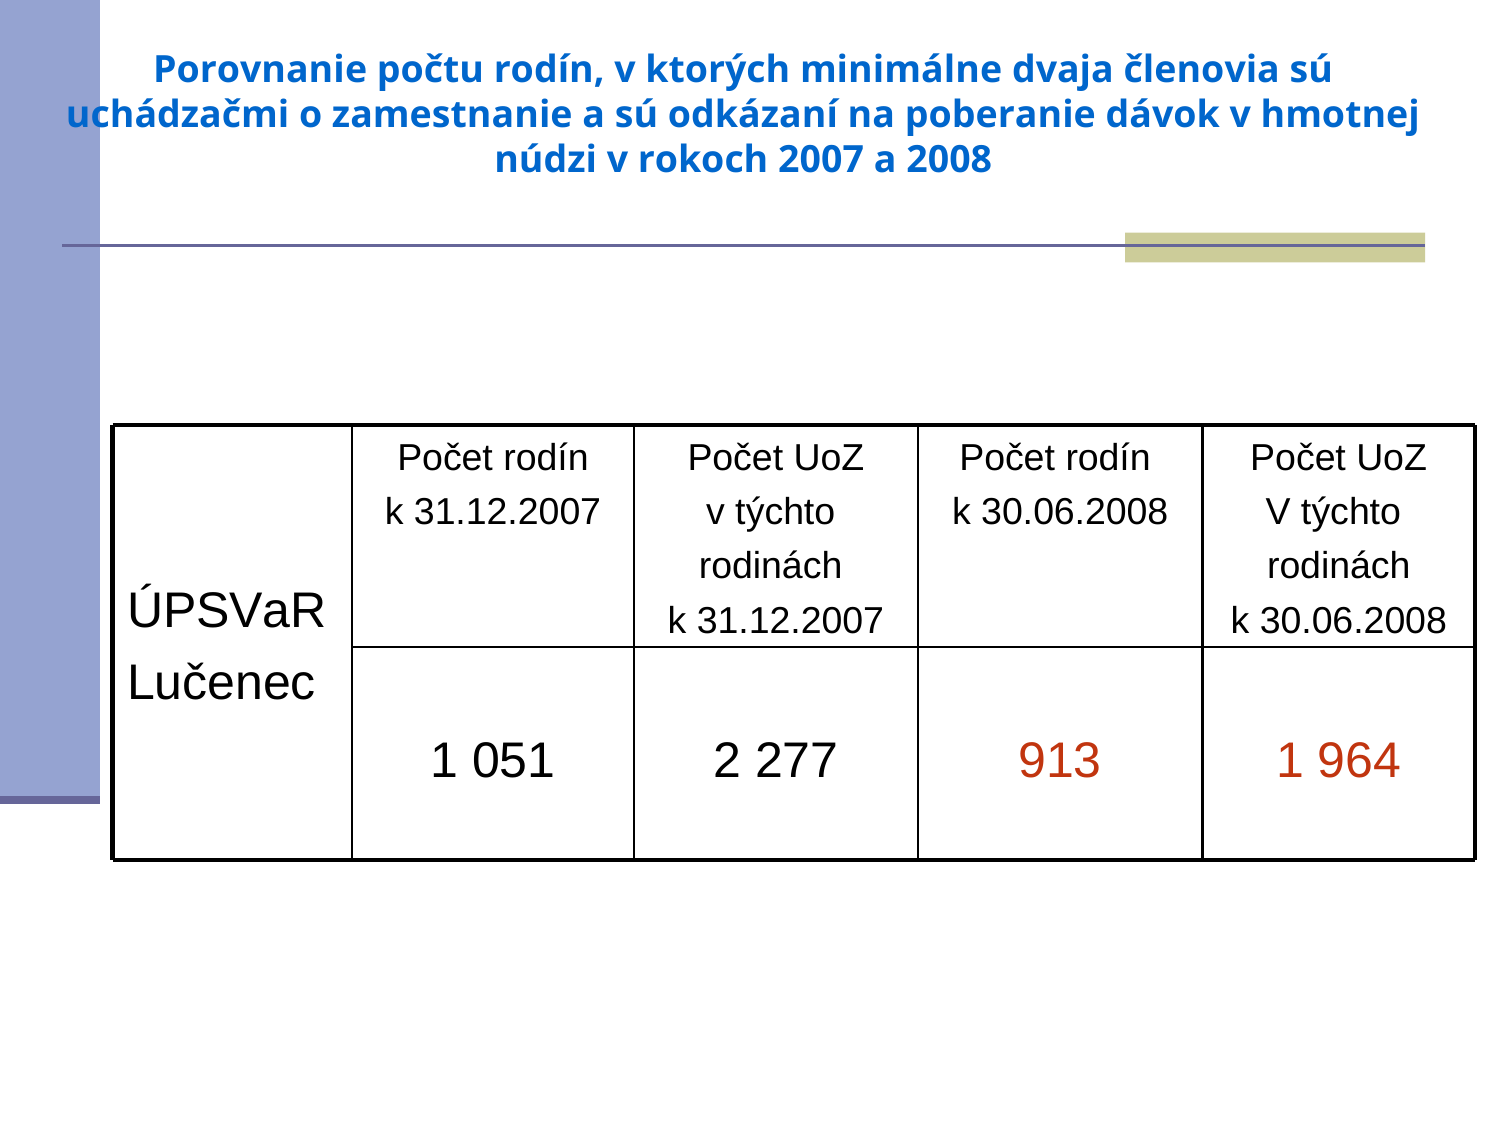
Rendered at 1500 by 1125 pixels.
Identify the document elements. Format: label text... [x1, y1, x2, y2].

text_box Počet rodín k 31.12.2007 [353, 427, 633, 646]
text_box Porovnanie počtu rodín, v ktorých minimálne dvaja členovia sú uchádzačmi o zamestnanie a sú odkázaní na poberanie dávok v hmotnej núdzi v rokoch 2007 a 2008 [49, 37, 1438, 188]
text_box 1 964 [1204, 648, 1473, 858]
text_box 1 051 [353, 648, 633, 858]
text_box Počet UoZ V týchto rodinách k 30.06.2008 [1204, 427, 1473, 646]
text_box 2 277 [635, 648, 917, 858]
text_box 913 [919, 648, 1201, 858]
text_box ÚPSVaR Lučenec [115, 427, 351, 858]
text_box Počet rodín k 30.06.2008 [919, 427, 1201, 646]
text_box Počet UoZ v týchto rodinách k 31.12.2007 [635, 427, 917, 646]
